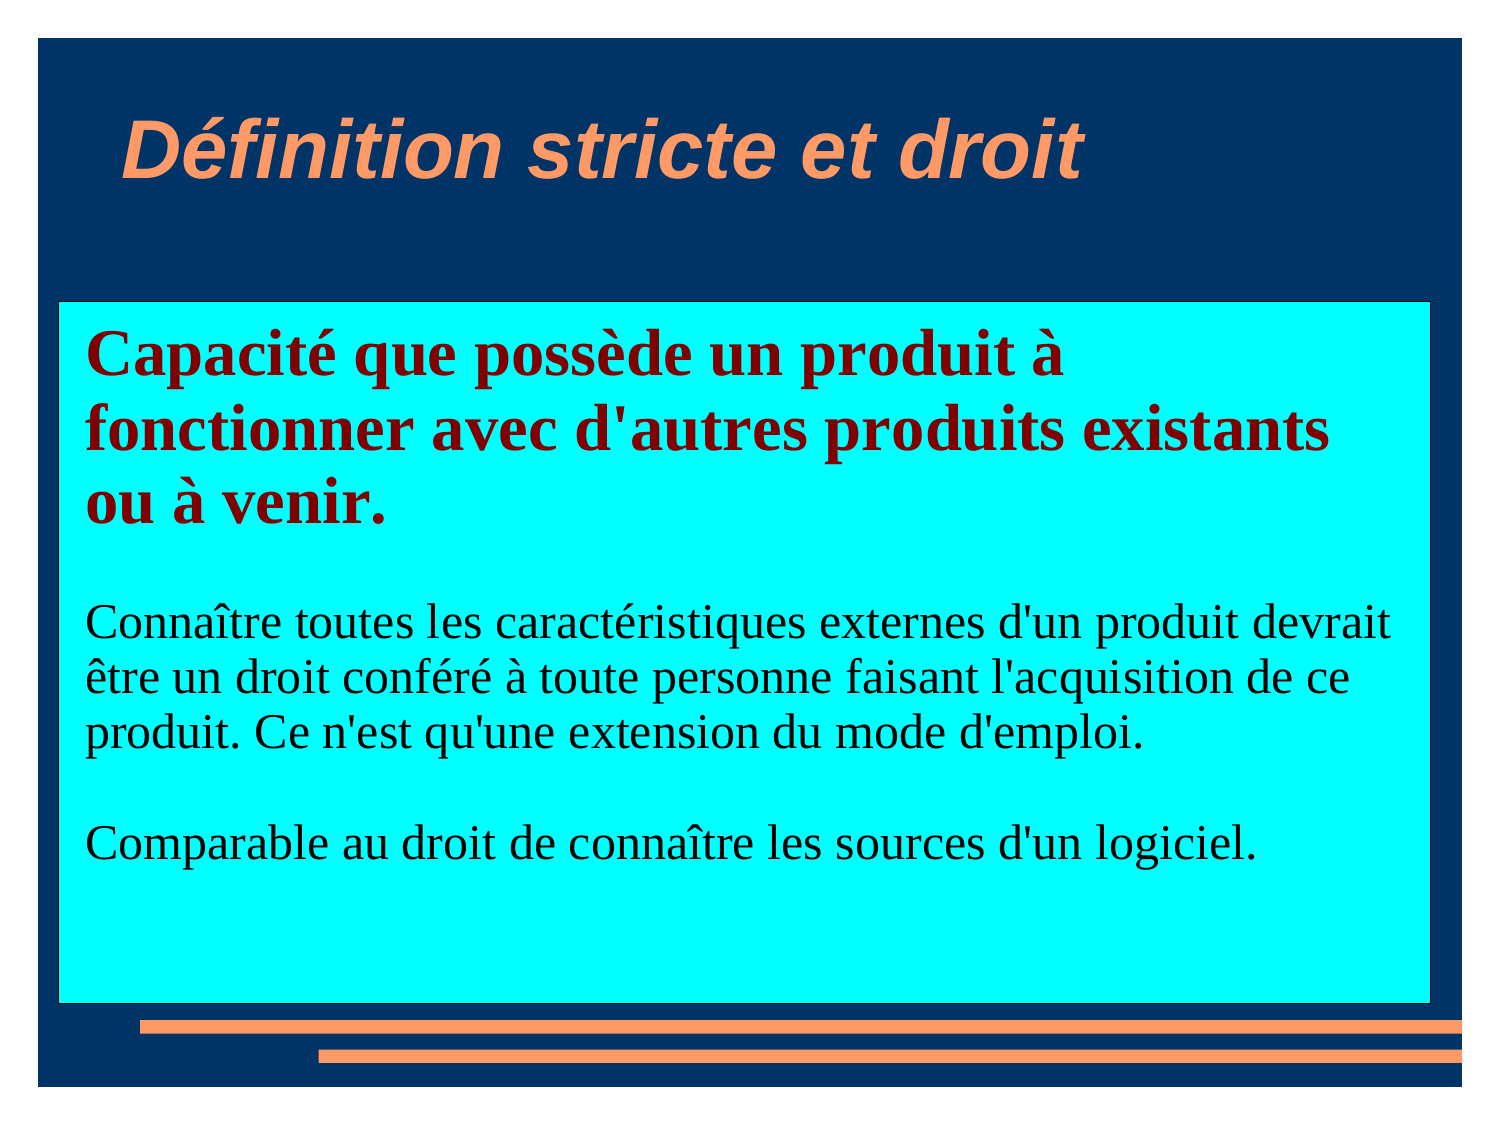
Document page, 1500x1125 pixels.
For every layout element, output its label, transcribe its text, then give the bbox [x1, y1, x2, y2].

title Définition stricte et droit [121, 46, 1500, 254]
text_box Capacité que possède un produit à fonctionner avec d'autres produits existants ou à venir. Connaître toutes les caractéristiques externes d'un produit devrait être un droit conféré à toute personne faisant l'acquisition de ce produit. Ce n'est qu'une extension du mode d'emploi. Comparable au droit de connaître les sources d'un logiciel. [85, 316, 1405, 952]
text_box [58, 301, 1431, 1004]
